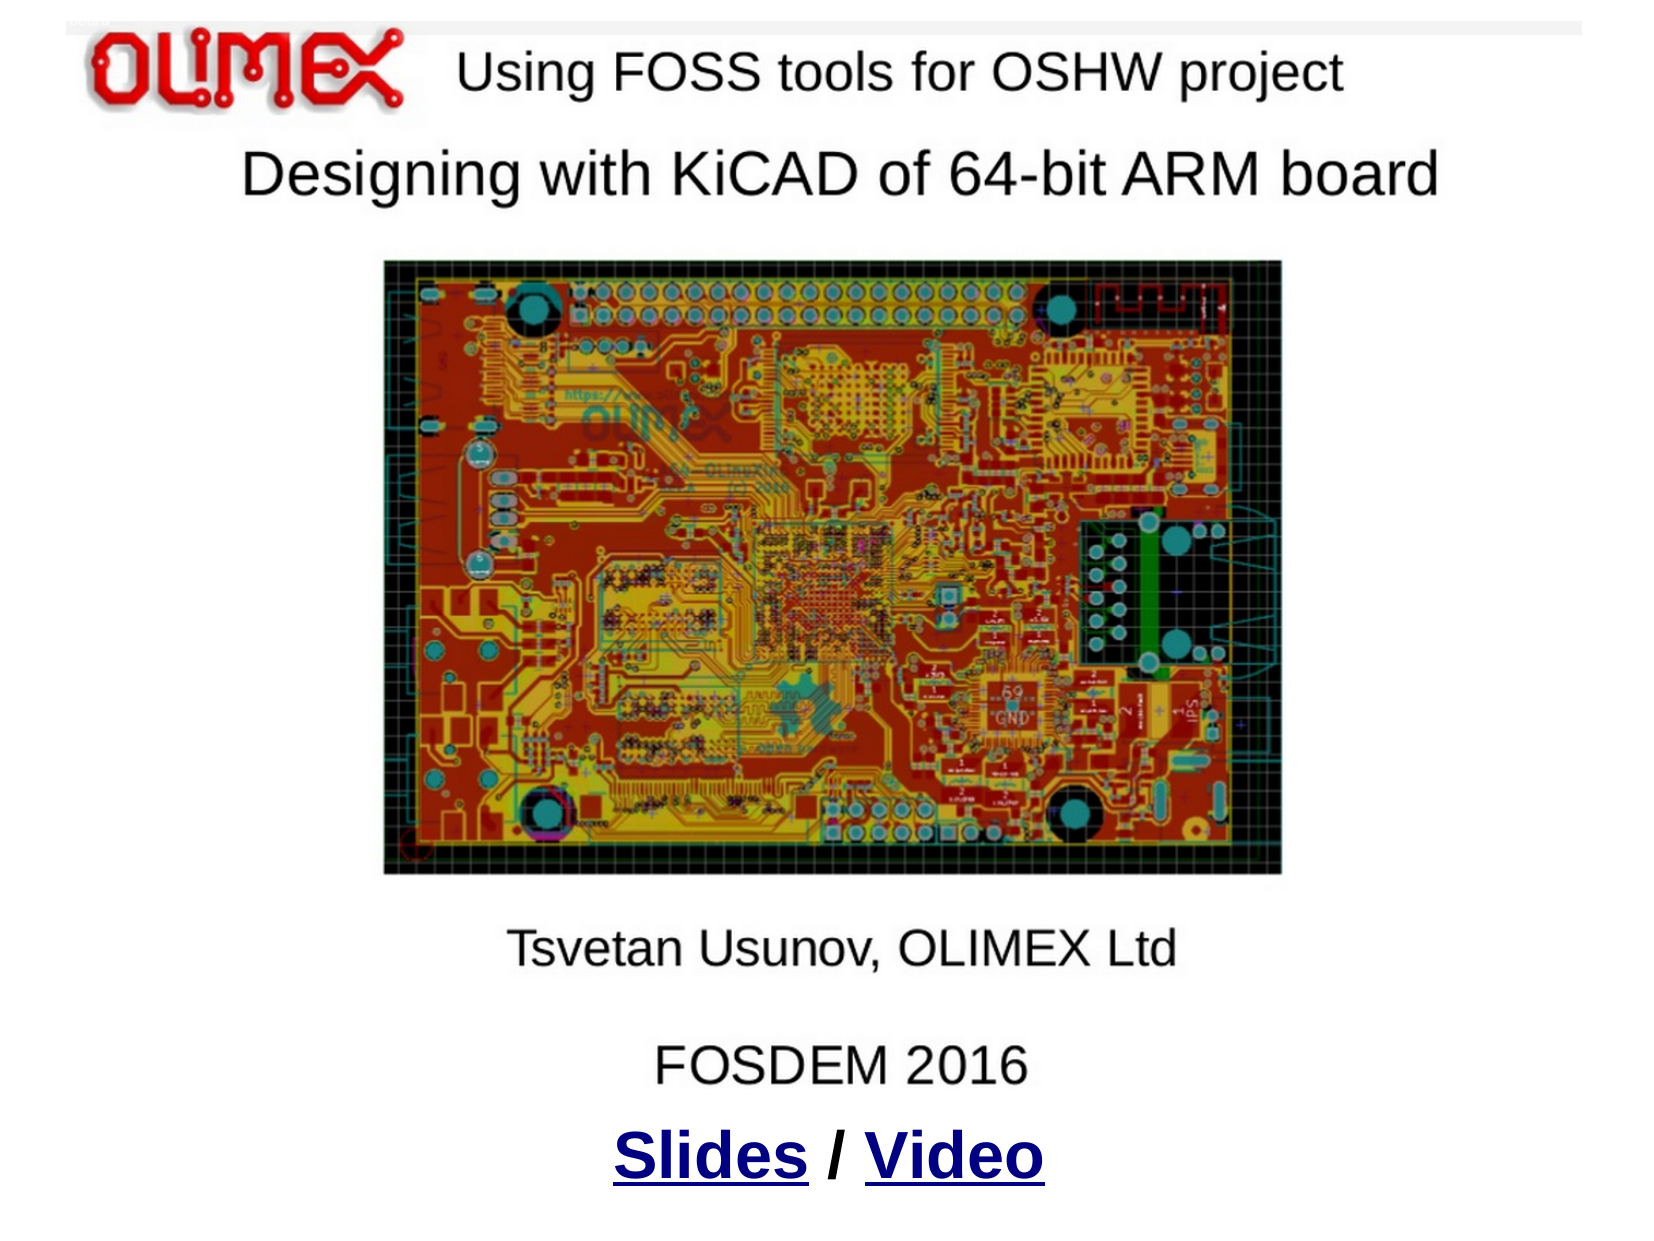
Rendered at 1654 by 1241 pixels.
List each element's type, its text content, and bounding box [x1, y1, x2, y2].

text_box Slides / Video [40, 1110, 1619, 1201]
picture [66, 21, 1582, 1110]
